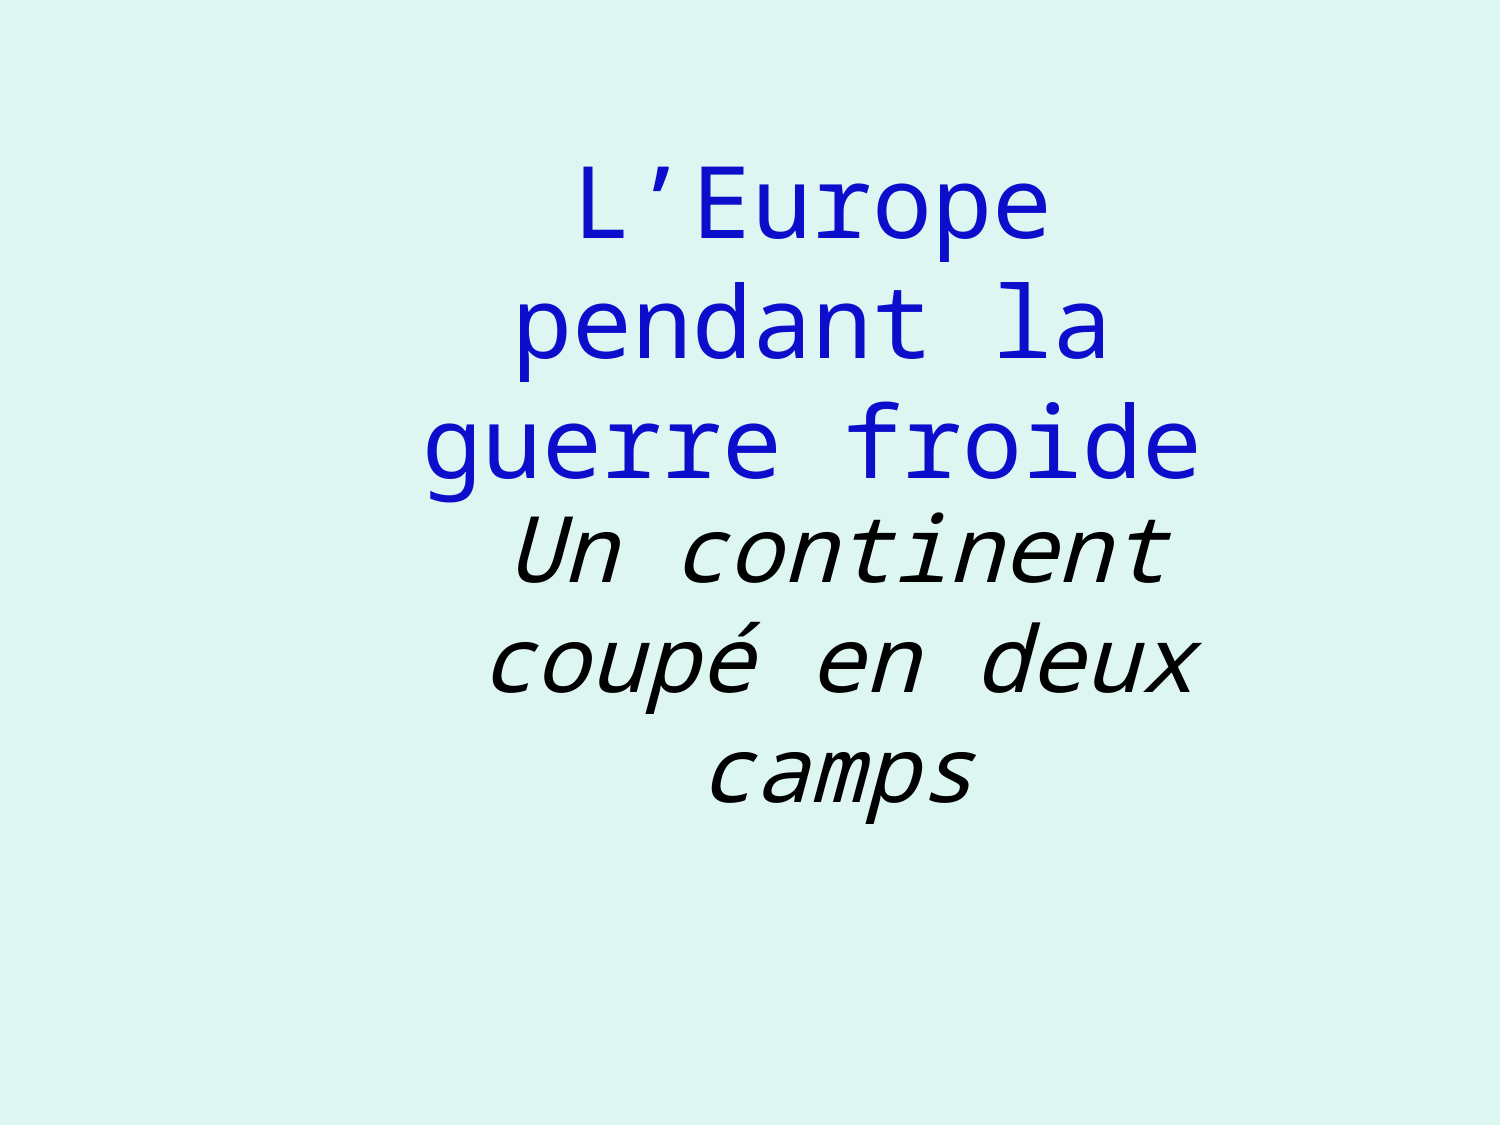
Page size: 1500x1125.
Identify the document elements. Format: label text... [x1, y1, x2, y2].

text_box Un continent coupé en deux camps [399, 562, 1275, 750]
title L’Europe pendant la guerre froide [374, 191, 1250, 447]
